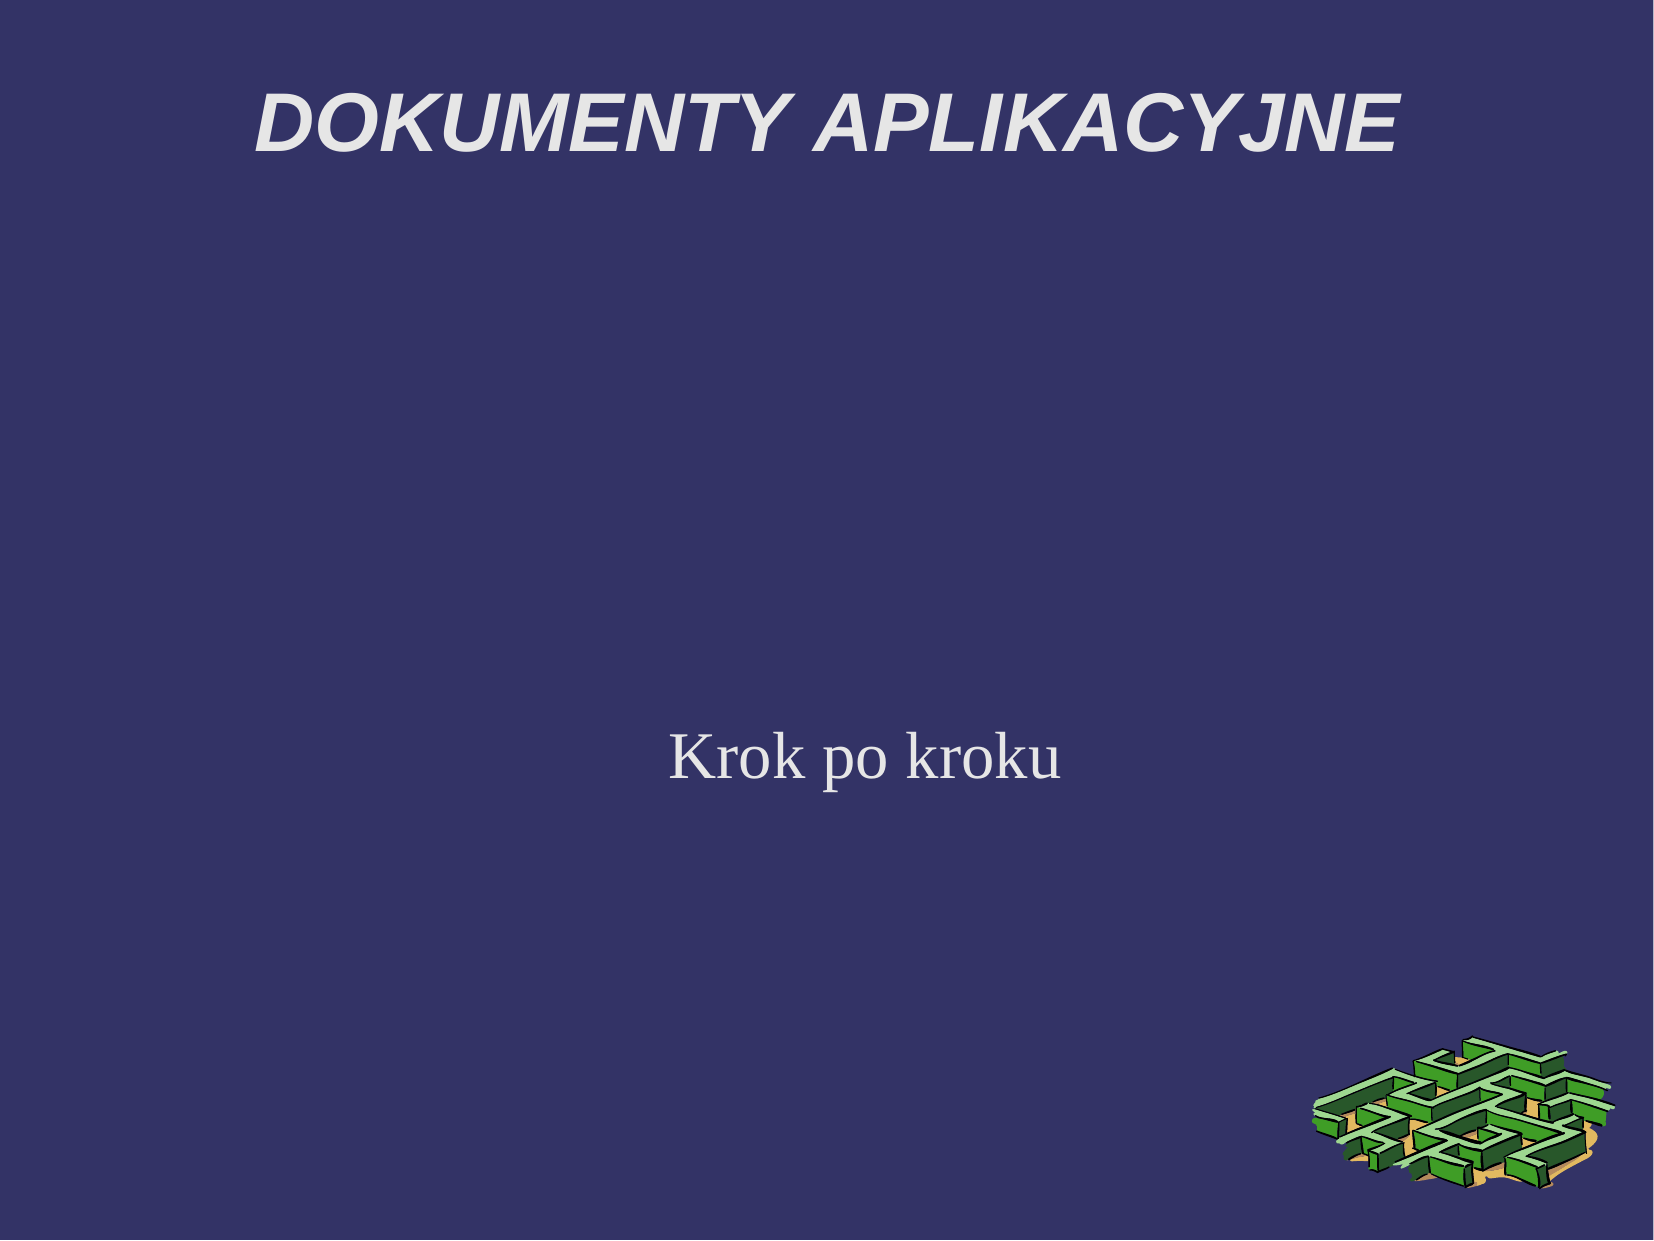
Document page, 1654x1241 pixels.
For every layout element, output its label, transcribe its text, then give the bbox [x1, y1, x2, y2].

title DOKUMENTY APLIKACYJNE [121, 19, 1534, 227]
subtitle Krok po kroku [178, 364, 1570, 1147]
